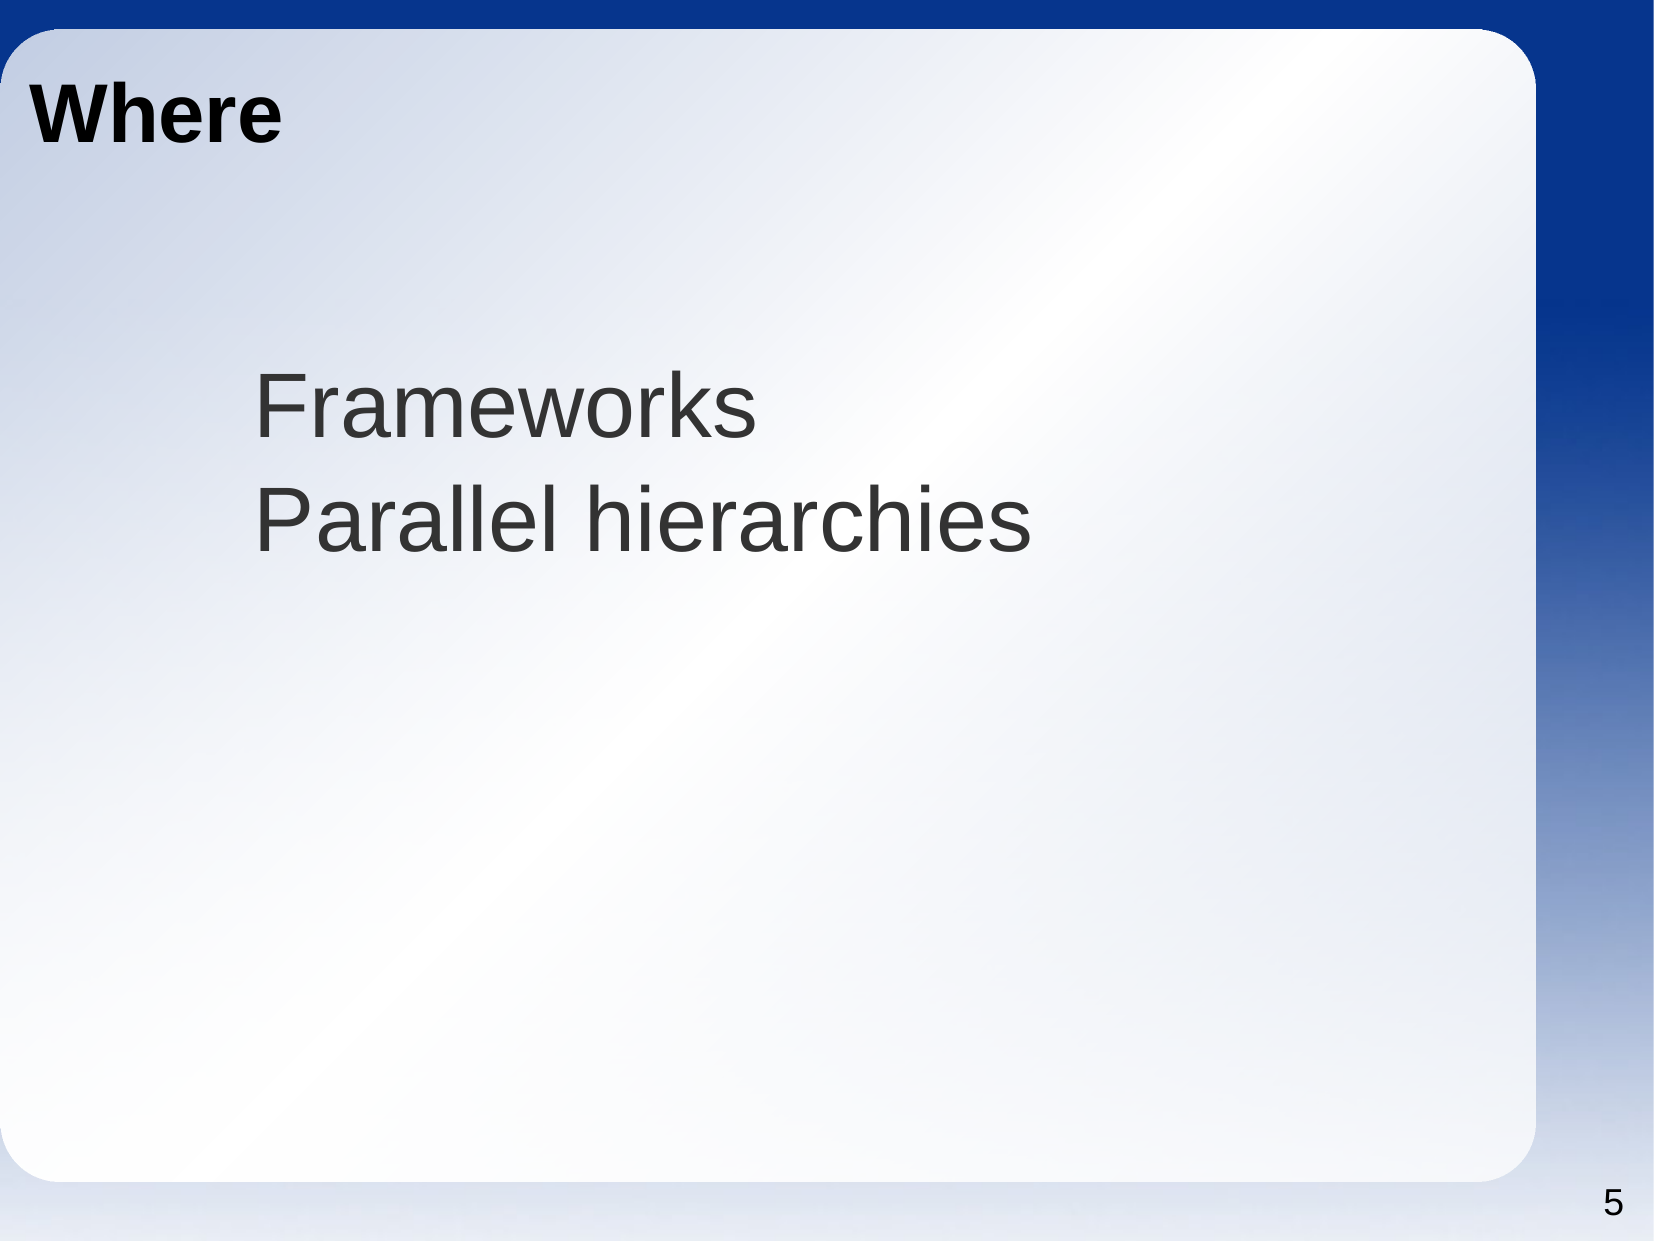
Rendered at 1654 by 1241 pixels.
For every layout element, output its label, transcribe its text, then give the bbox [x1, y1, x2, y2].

picture [0, 0, 1654, 1241]
title Where [29, 56, 1506, 170]
list Frameworks Parallel hierarchies [236, 354, 1241, 960]
